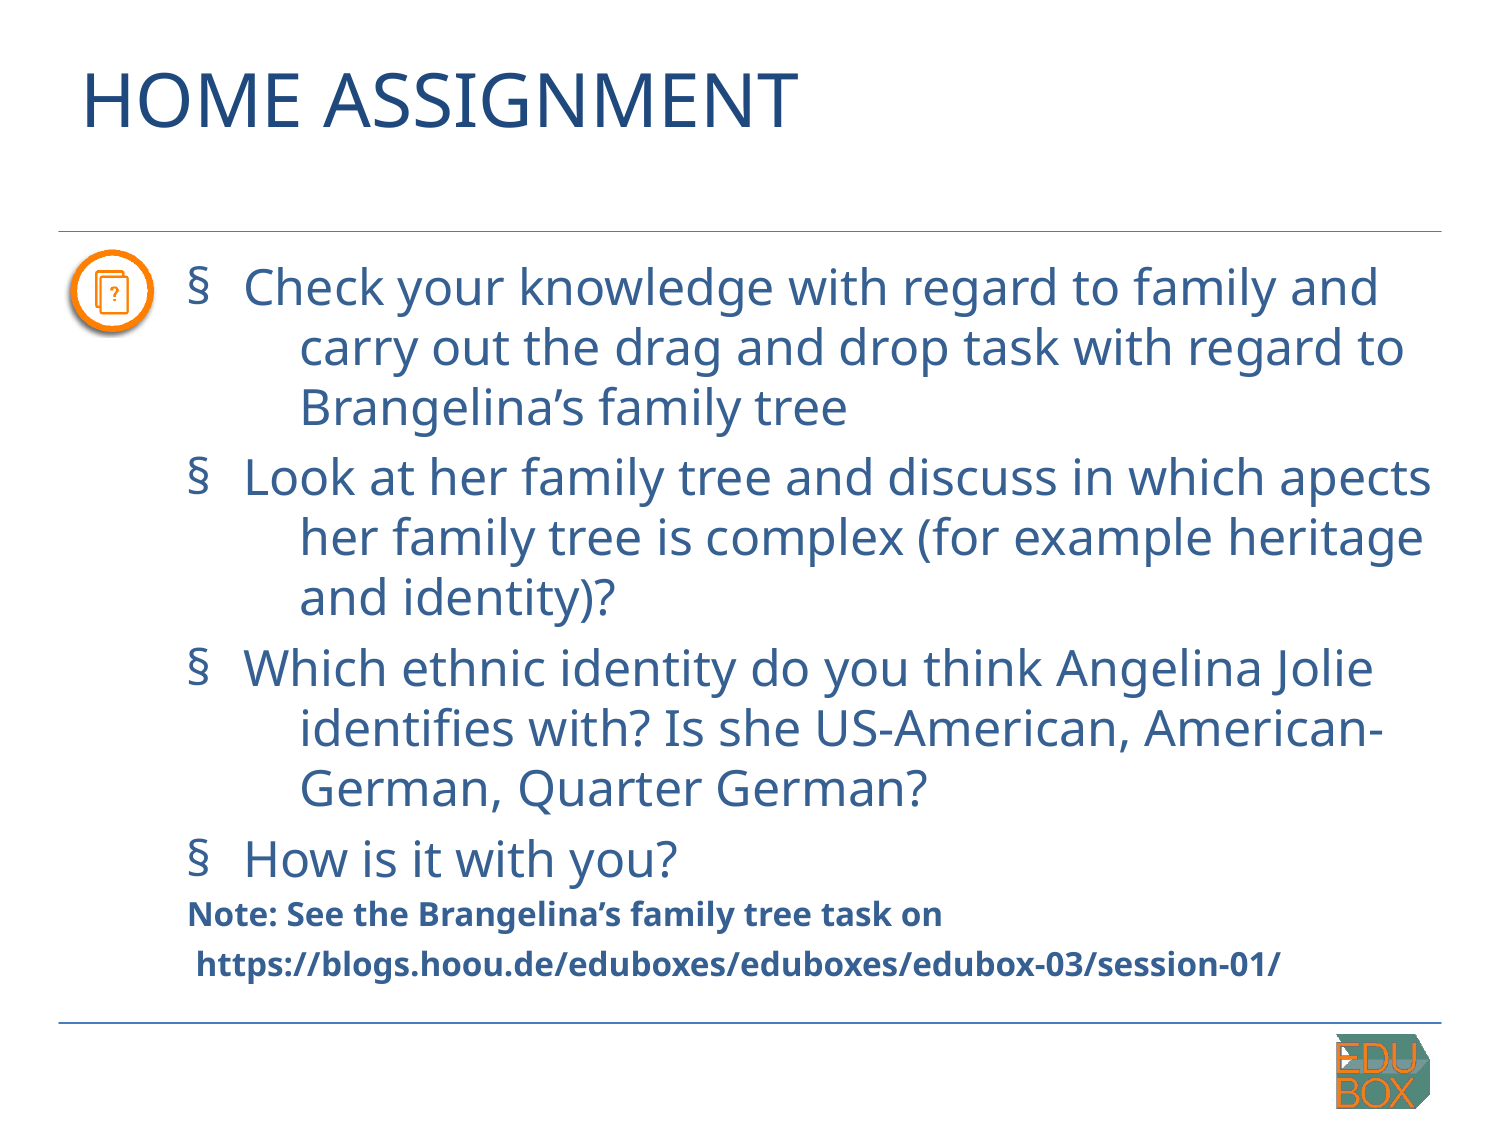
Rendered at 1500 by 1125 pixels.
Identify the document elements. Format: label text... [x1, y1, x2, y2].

picture [64, 243, 160, 339]
text_box Check your knowledge with regard to family and carry out the drag and drop task with regard to Brangelina’s family tree Look at her family tree and discuss in which apects her family tree is complex (for example heritage and identity)? Which ethnic identity do you think Angelina Jolie identifies with? Is she US-American, American-German, Quarter German? How is it with you? Note: See the Brangelina’s family tree task on https://blogs.hoou.de/eduboxes/eduboxes/edubox-03/session-01/ [171, 247, 1475, 998]
picture [1328, 1028, 1437, 1114]
title HOME ASSIGNMENT [64, 42, 1040, 153]
